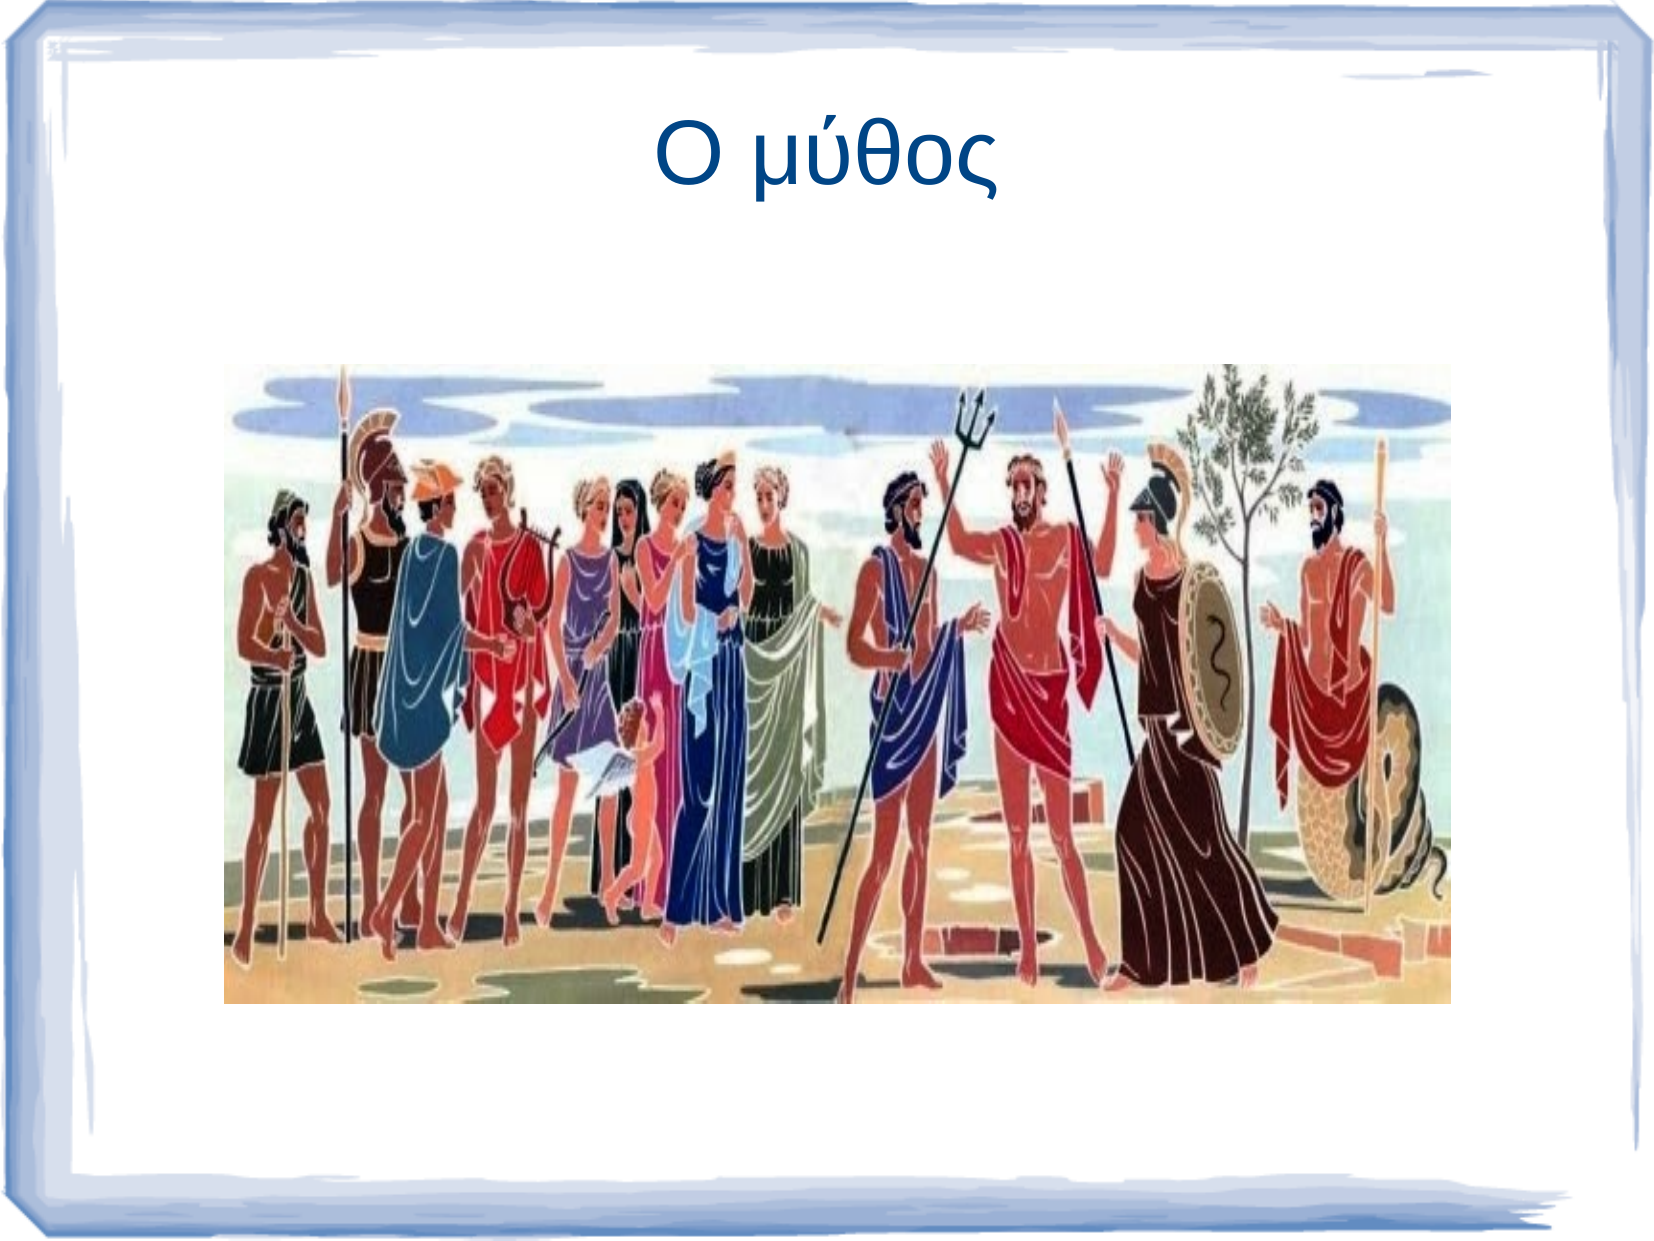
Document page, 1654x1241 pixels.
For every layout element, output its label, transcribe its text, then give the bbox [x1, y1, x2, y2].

title Ο μύθος [82, 49, 1571, 257]
picture [0, 0, 1654, 1241]
